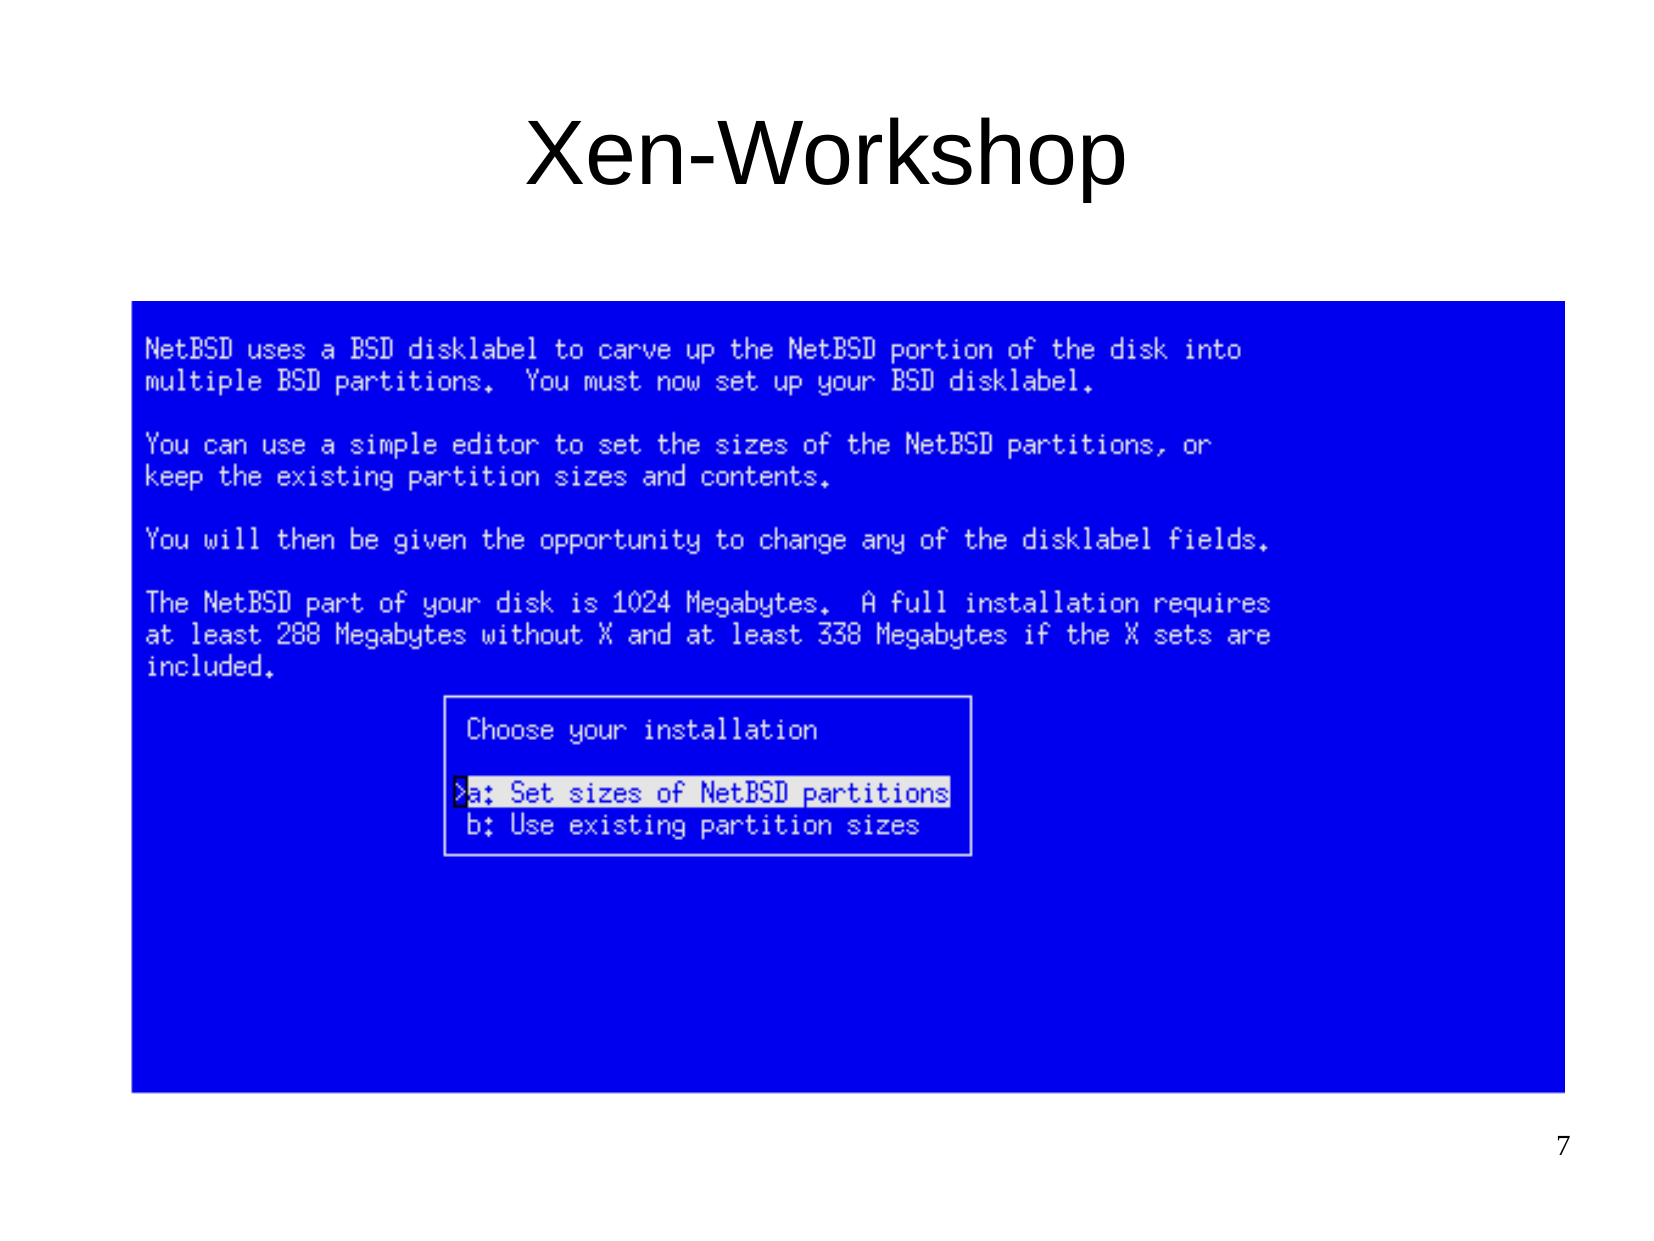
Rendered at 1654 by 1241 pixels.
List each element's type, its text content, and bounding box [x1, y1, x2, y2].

picture [130, 301, 1565, 1096]
title Xen-Workshop [82, 49, 1571, 257]
